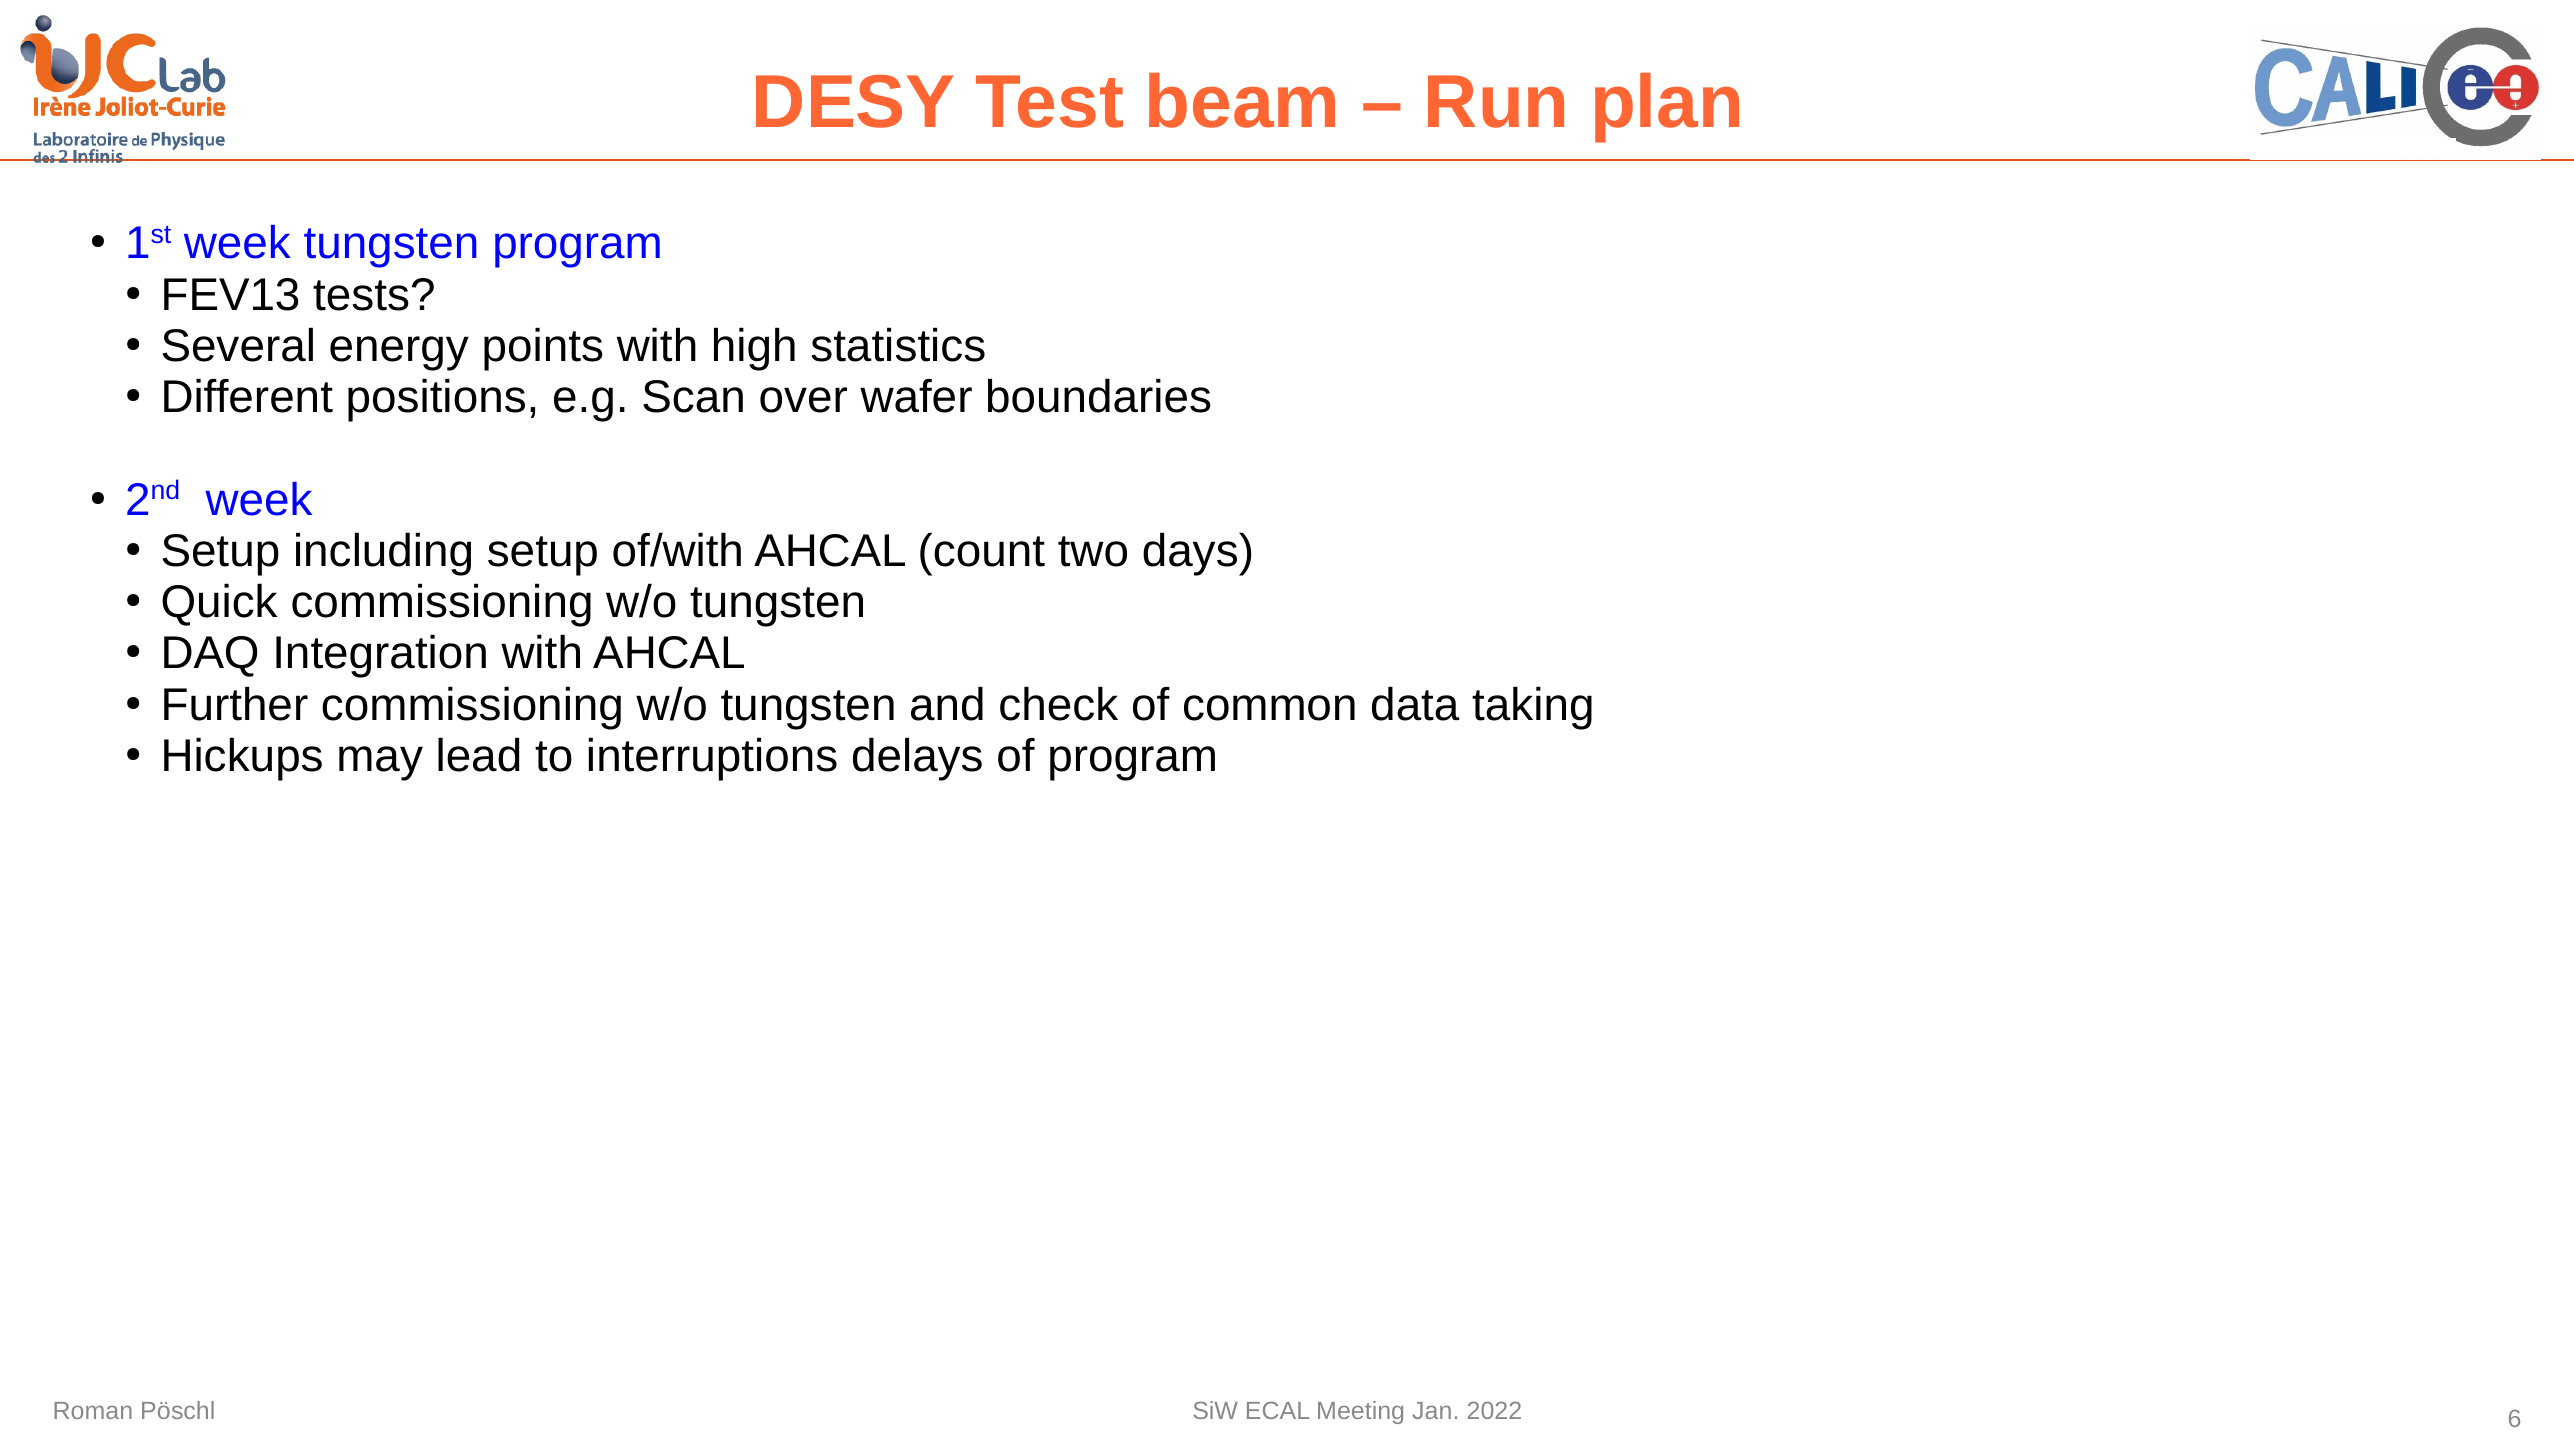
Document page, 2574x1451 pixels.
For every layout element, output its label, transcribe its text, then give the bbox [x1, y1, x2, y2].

text_box 1st week tungsten program FEV13 tests? Several energy points with high statistics Different positions, e.g. Scan over wafer boundaries 2nd week Setup including setup of/with AHCAL (count two days) Quick commissioning w/o tungsten DAQ Integration with AHCAL Further commissioning w/o tungsten and check of common data taking Hickups may lead to interruptions delays of program [75, 210, 1611, 1049]
title DESY Test beam – Run plan [90, 53, 2407, 151]
picture [4, 0, 241, 178]
picture [2250, 22, 2541, 160]
